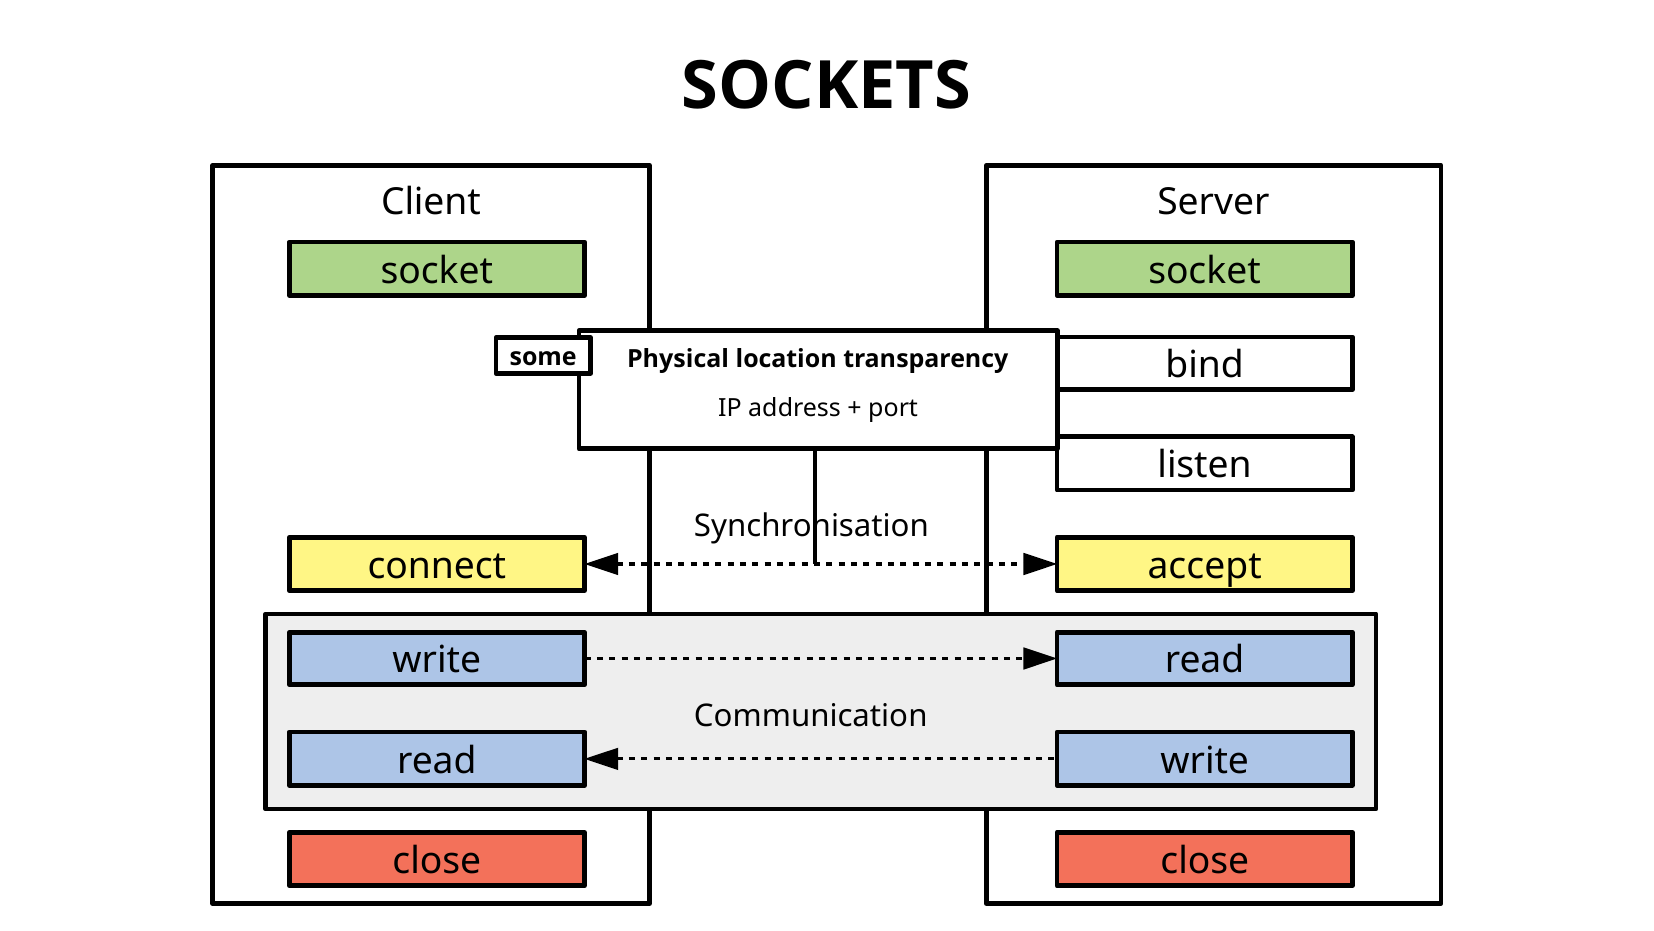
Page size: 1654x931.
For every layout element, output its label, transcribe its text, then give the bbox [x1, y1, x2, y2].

text_box close [289, 832, 585, 886]
text_box some [496, 337, 591, 374]
text_box bind [1058, 336, 1353, 390]
text_box write [1057, 731, 1353, 786]
text_box connect [289, 537, 585, 591]
text_box [265, 613, 1376, 809]
text_box read [289, 731, 585, 786]
text_box close [1057, 832, 1353, 886]
text_box accept [1057, 537, 1353, 591]
text_box listen [1057, 436, 1353, 491]
text_box read [1057, 632, 1353, 685]
text_box write [289, 632, 585, 685]
title SOCKETS [82, 36, 1571, 193]
text_box Synchronisation [817, 496, 970, 557]
text_box Communication [679, 685, 970, 746]
text_box Physical location transparency IP address + port [578, 330, 1058, 449]
text_box socket [289, 242, 585, 296]
text_box Client [212, 165, 650, 904]
text_box socket [1057, 242, 1353, 296]
text_box Server [986, 165, 1441, 904]
text_box Synchronisation [679, 496, 813, 557]
